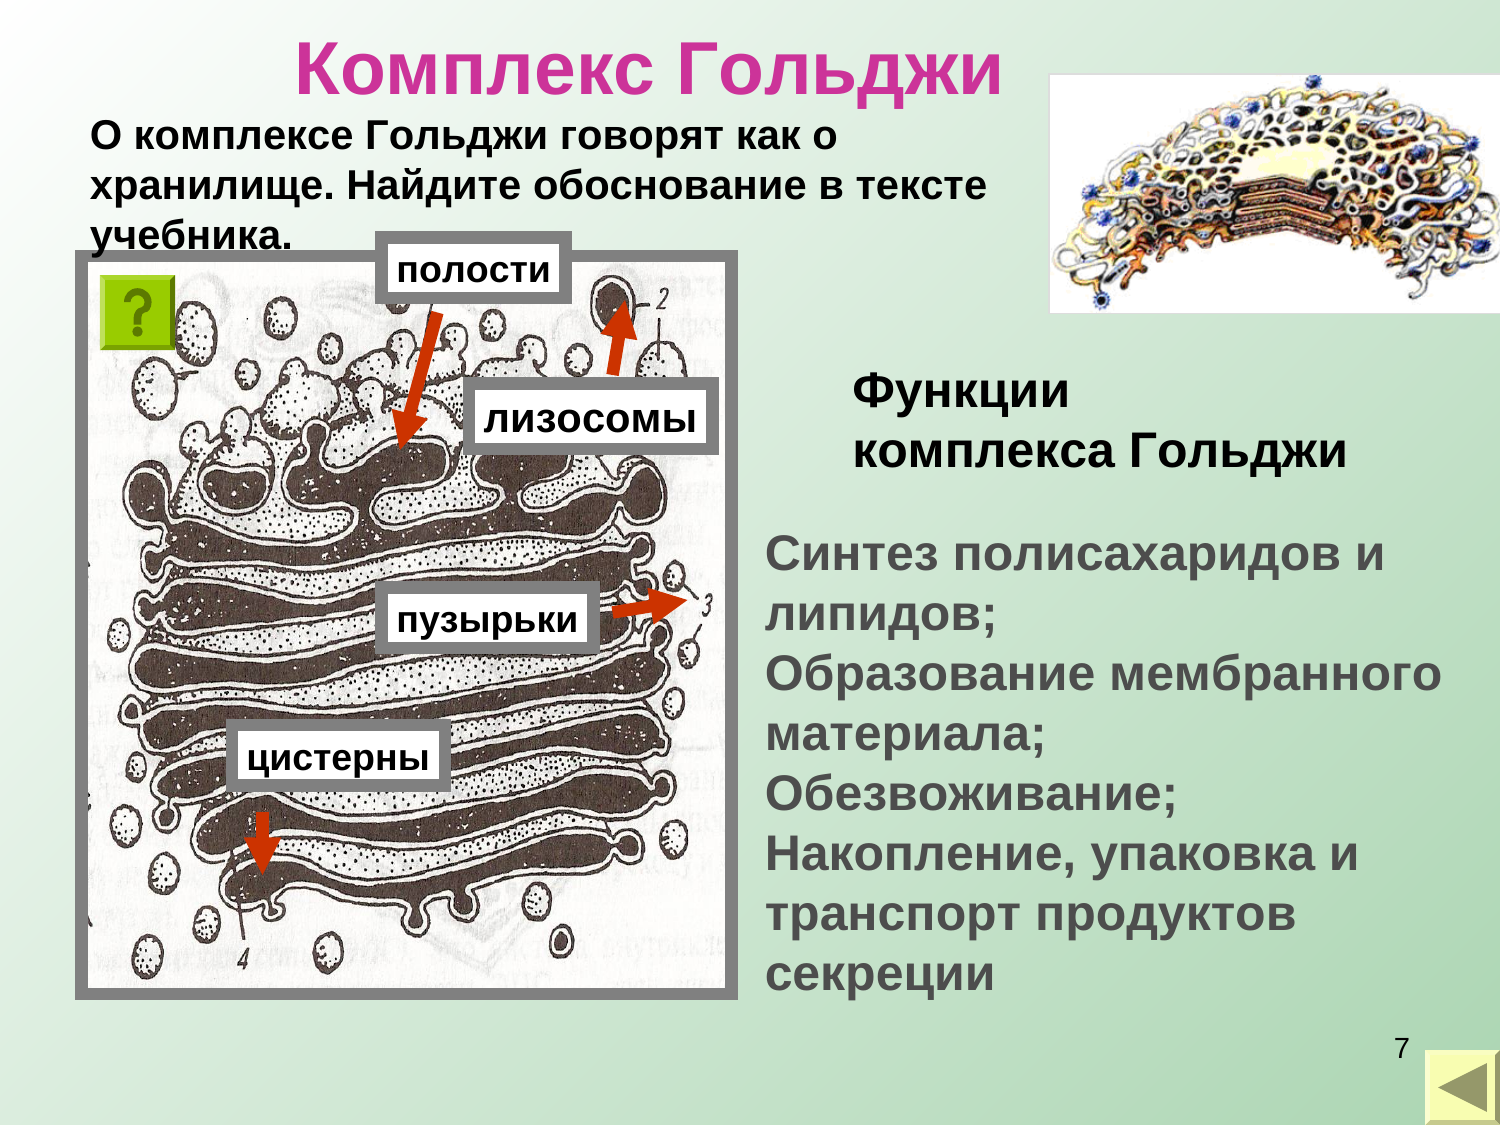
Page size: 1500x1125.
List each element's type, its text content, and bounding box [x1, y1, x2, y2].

text_box пузырьки [381, 587, 594, 648]
text_box [1427, 1050, 1500, 1125]
text_box [101, 275, 176, 351]
text_box лизосомы [468, 383, 713, 449]
text_box Функции комплекса Гольджи [837, 349, 1441, 486]
text_box О комплексе Гольджи говорят как о хранилище. Найдите обоснование в тексте учебника. [74, 99, 1048, 266]
text_box Синтез полисахаридов и липидов; Образование мембранного материала; Обезвоживание; Накопление, упаковка и транспорт продуктов секреции [750, 512, 1500, 1008]
text_box цистерны [231, 724, 445, 786]
text_box полости [381, 266, 566, 298]
picture [87, 266, 726, 988]
picture [1050, 75, 1500, 313]
title Комплекс Гольджи [262, 0, 1038, 99]
